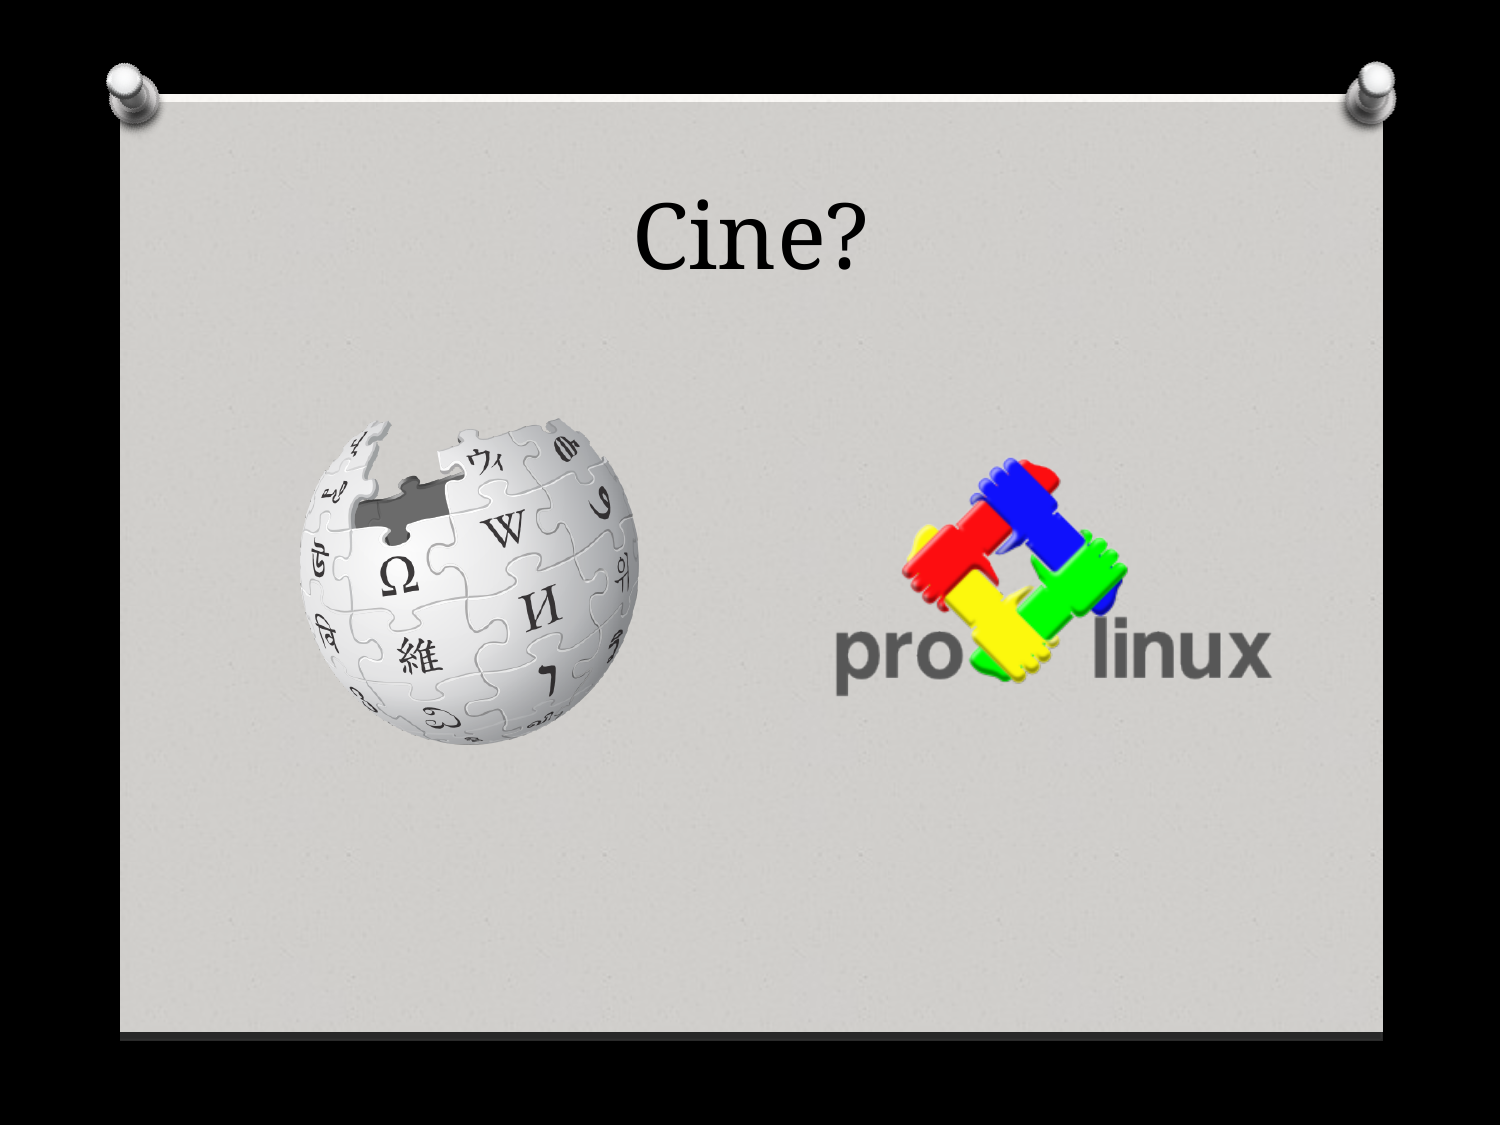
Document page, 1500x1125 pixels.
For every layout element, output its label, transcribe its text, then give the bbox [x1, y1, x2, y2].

picture [787, 422, 1288, 723]
title Cine? [179, 134, 1323, 332]
picture [262, 375, 676, 788]
